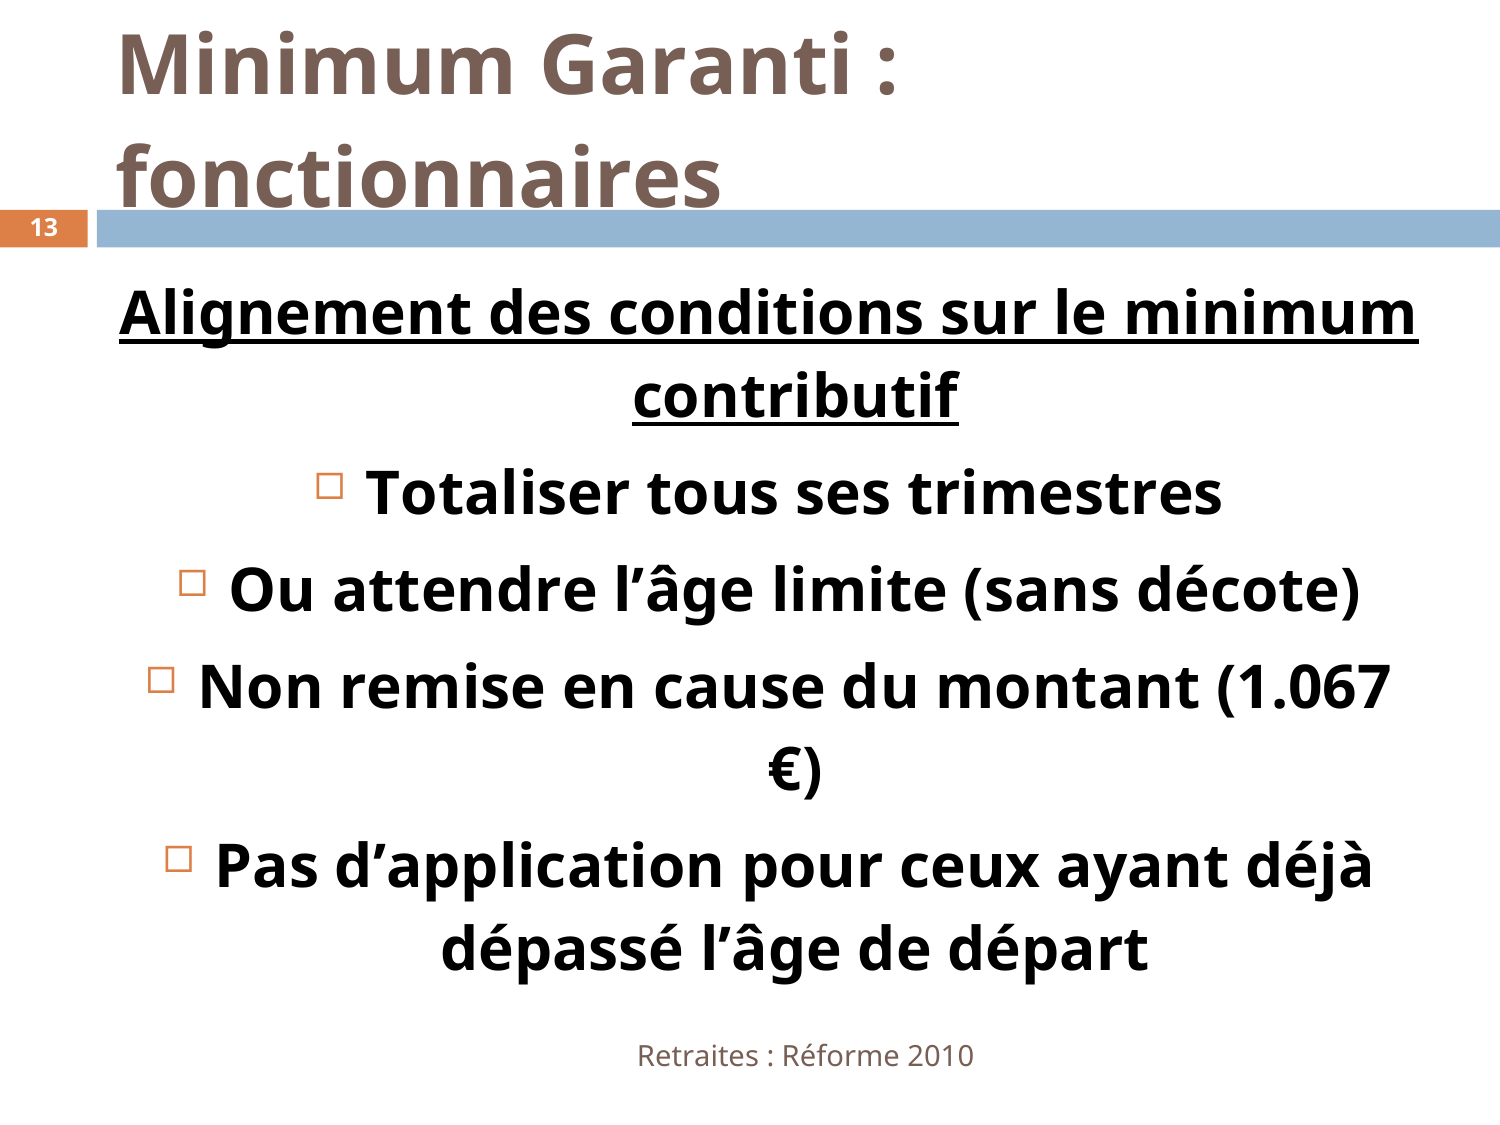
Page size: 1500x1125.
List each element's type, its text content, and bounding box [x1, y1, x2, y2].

title Minimum Garanti : fonctionnaires [100, 0, 1438, 244]
text_box <numéro> [0, 208, 88, 249]
list Alignement des conditions sur le minimum contributif Totaliser tous ses trimestres Ou attendre l’âge limite (sans décote) Non remise en cause du montant (1.067 €) Pas d’application pour ceux ayant déjà dépassé l’âge de départ [100, 262, 1438, 1092]
